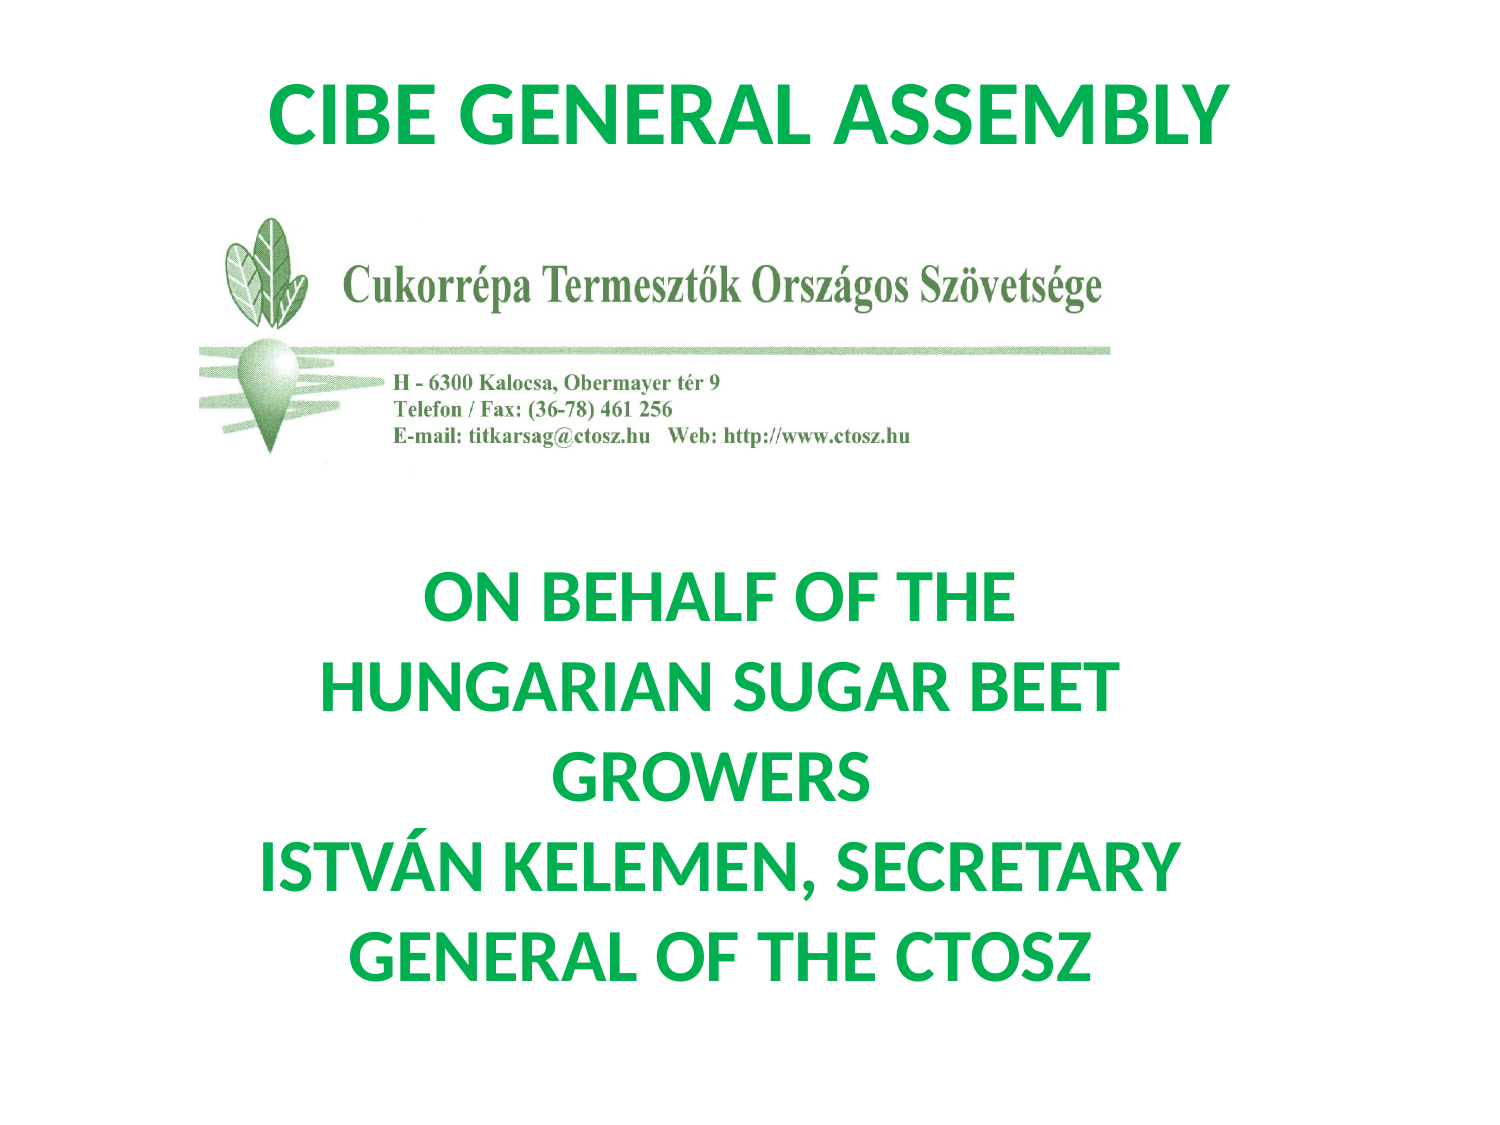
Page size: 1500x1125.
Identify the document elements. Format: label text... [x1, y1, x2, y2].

picture [199, 199, 1430, 481]
title CIBE GENERAL ASSEMBLY [75, 45, 1425, 233]
text_box ON BEHALF OF THE HUNGARIAN SUGAR BEET GROWERS ISTVÁN KELEMEN, SECRETARY GENERAL OF THE CTOSZ [222, 538, 1219, 1004]
